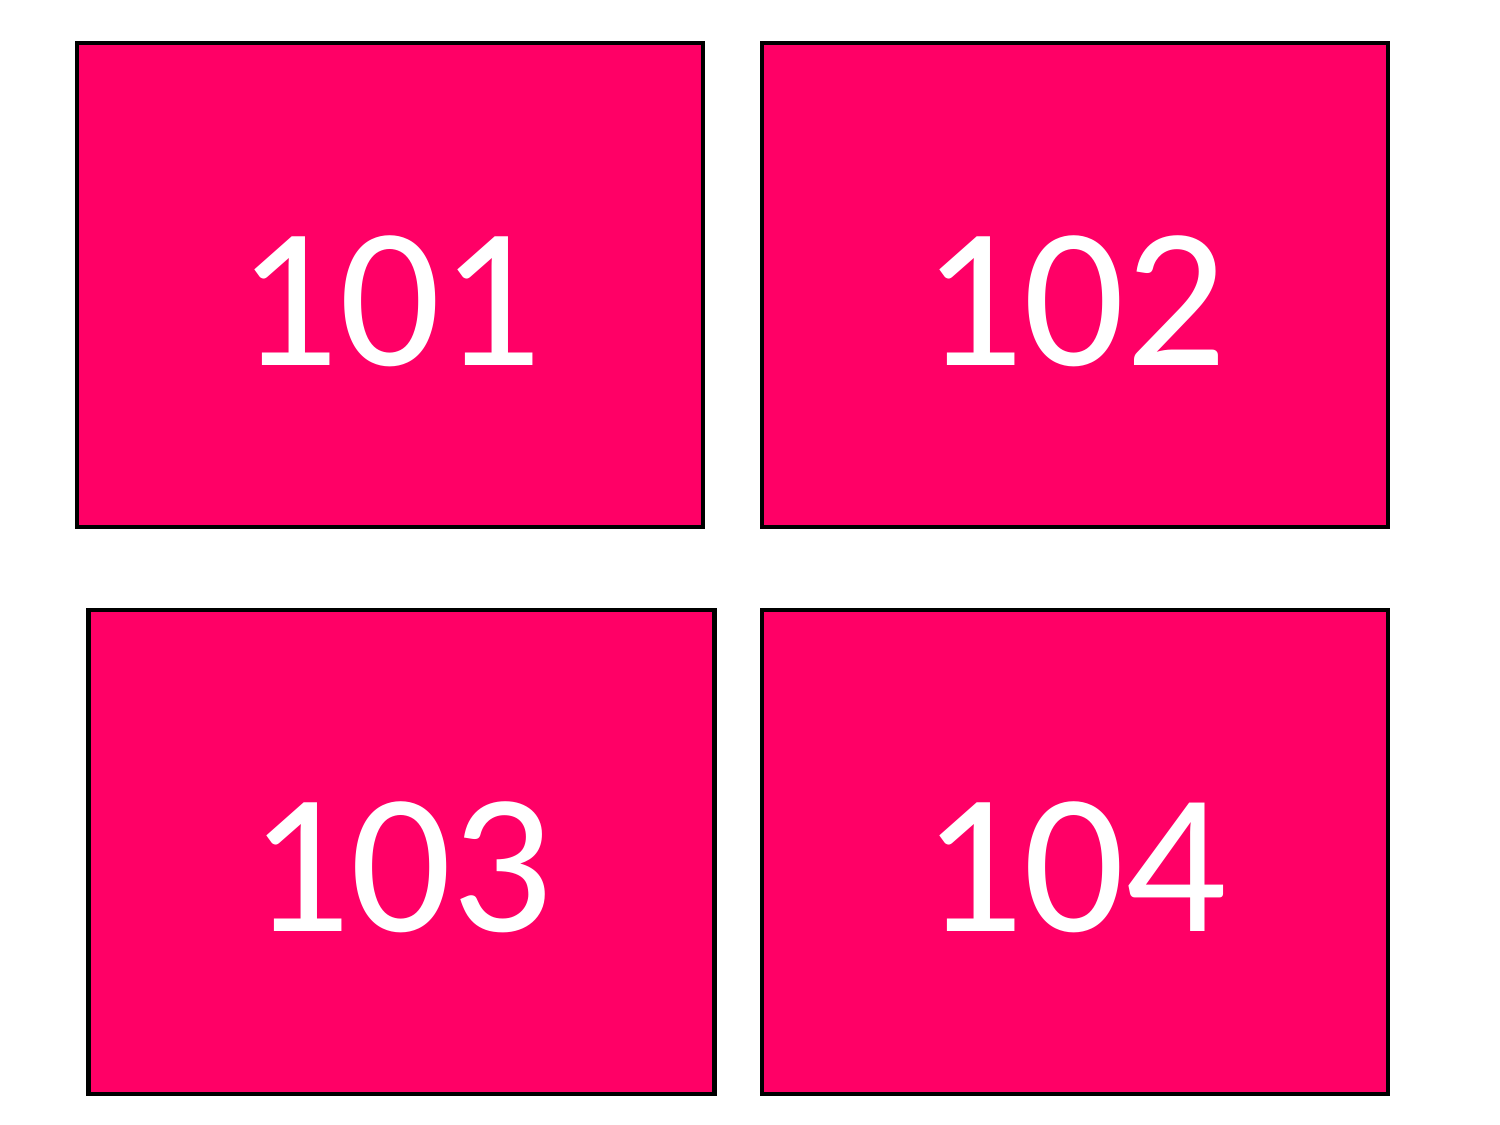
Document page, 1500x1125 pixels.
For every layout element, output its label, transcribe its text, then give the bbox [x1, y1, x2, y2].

text_box 104 [761, 609, 1388, 1094]
text_box 102 [761, 42, 1388, 528]
text_box 103 [88, 609, 715, 1094]
text_box 101 [76, 42, 703, 528]
